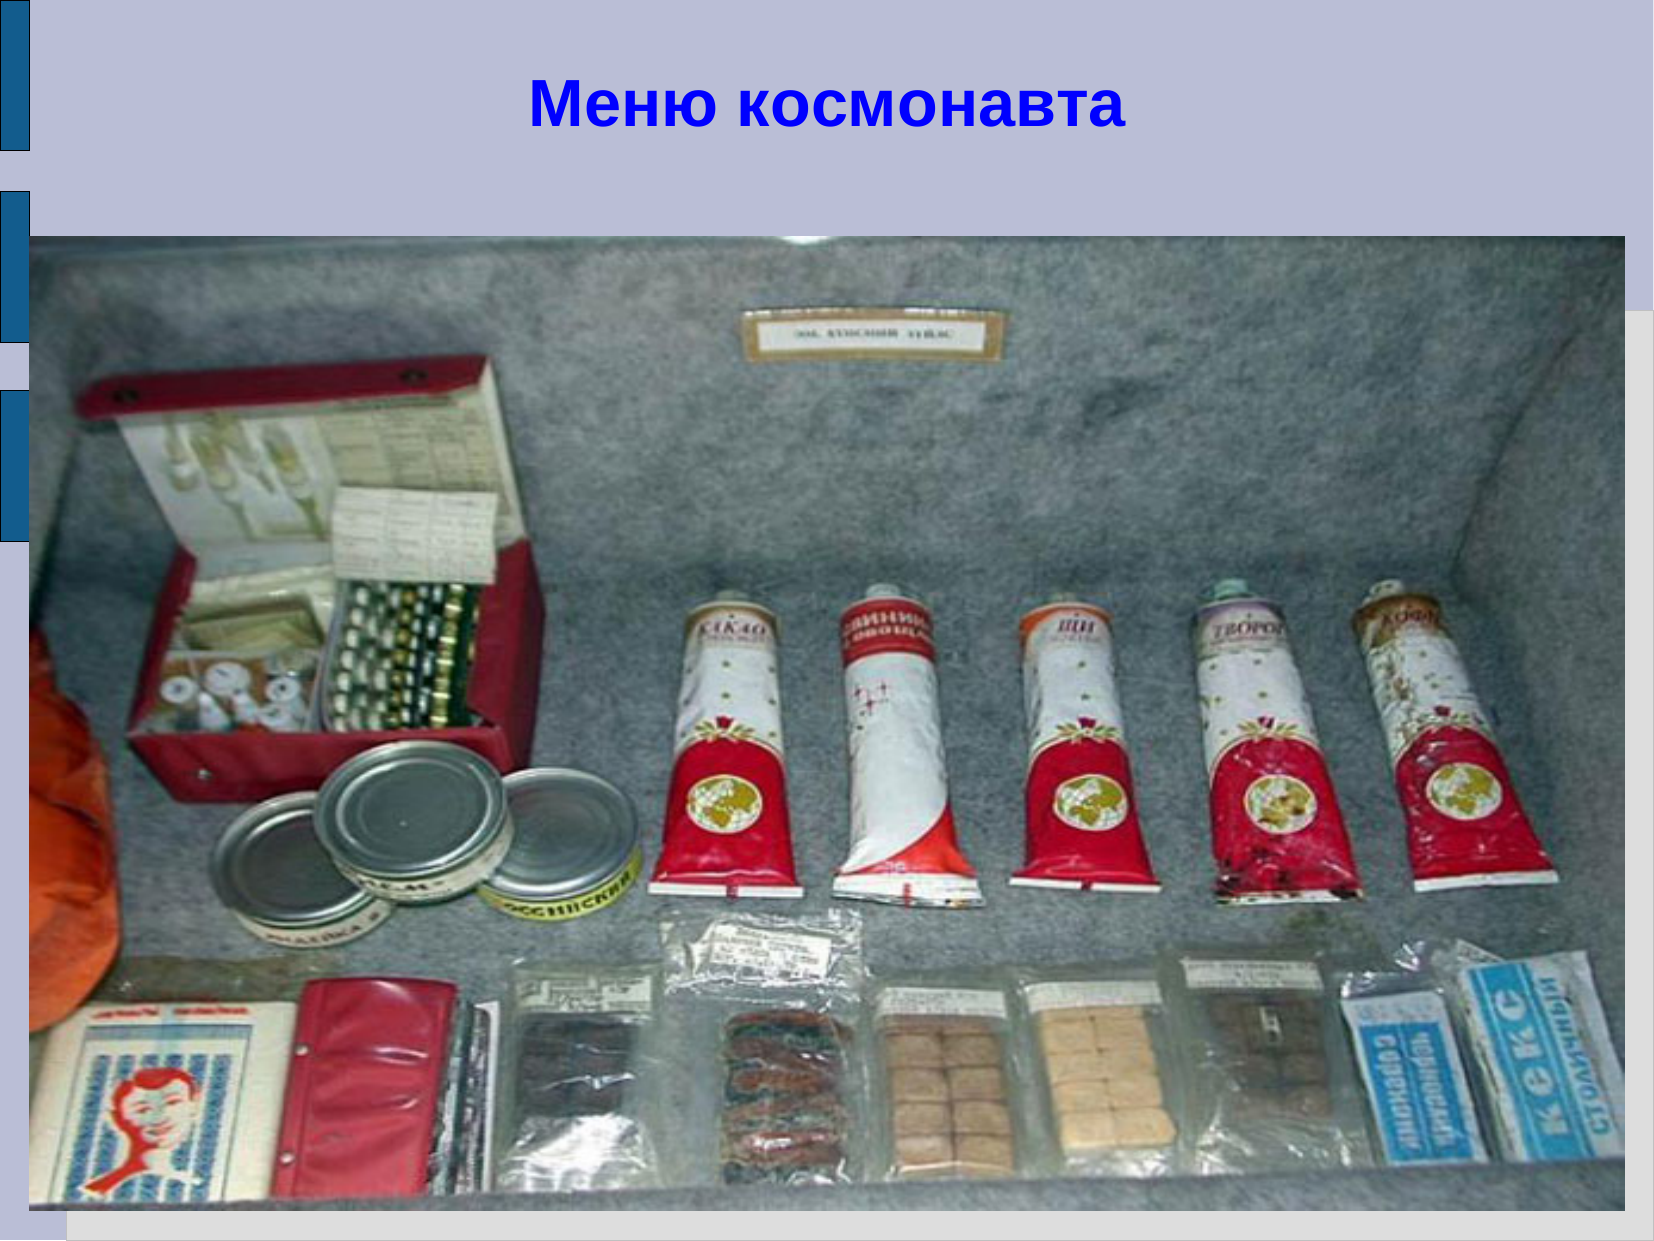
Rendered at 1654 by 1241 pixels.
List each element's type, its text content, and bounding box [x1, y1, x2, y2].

picture [29, 236, 1625, 1211]
title Меню космонавта [121, 0, 1534, 207]
